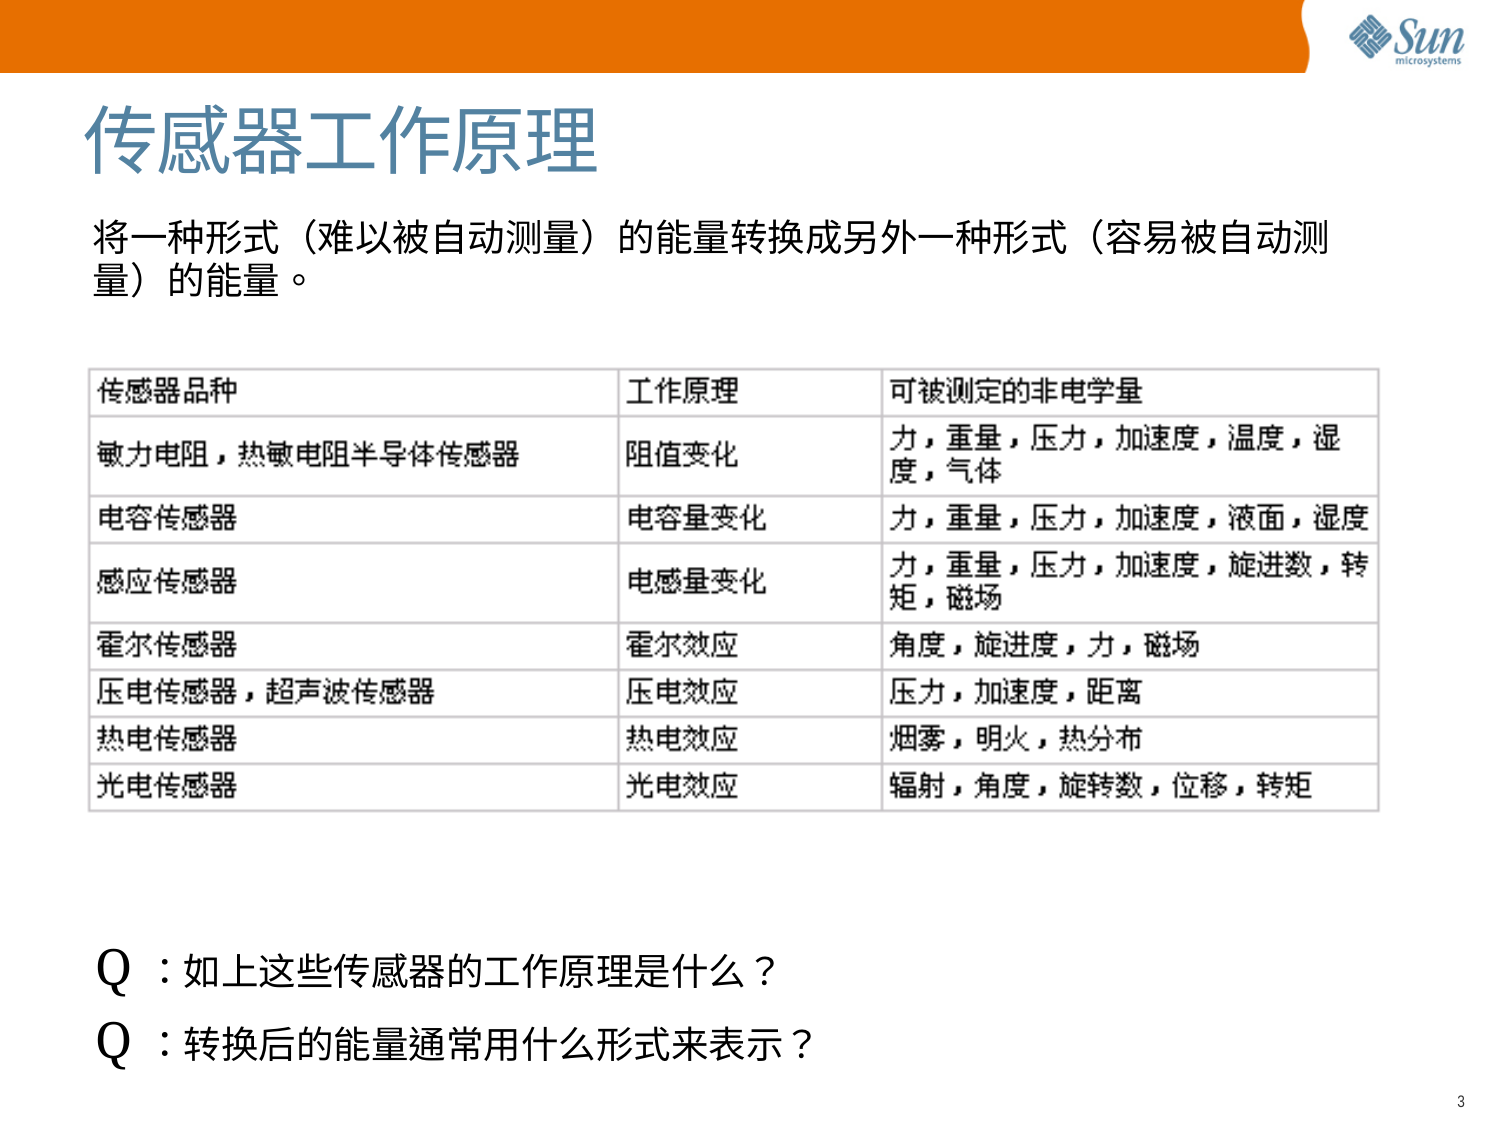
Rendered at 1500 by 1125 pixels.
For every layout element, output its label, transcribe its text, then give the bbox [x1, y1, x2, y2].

text_box Q：如上这些传感器的工作原理是什么？ Q：转换后的能量通常用什么形式来表示？ [95, 938, 807, 1060]
title 传感器工作原理 [83, 94, 1446, 199]
text_box 将一种形式（难以被自动测量）的能量转换成另外一种形式（容易被自动测量）的能量。 [93, 216, 1372, 356]
picture [84, 364, 1385, 816]
picture [0, 0, 1500, 73]
